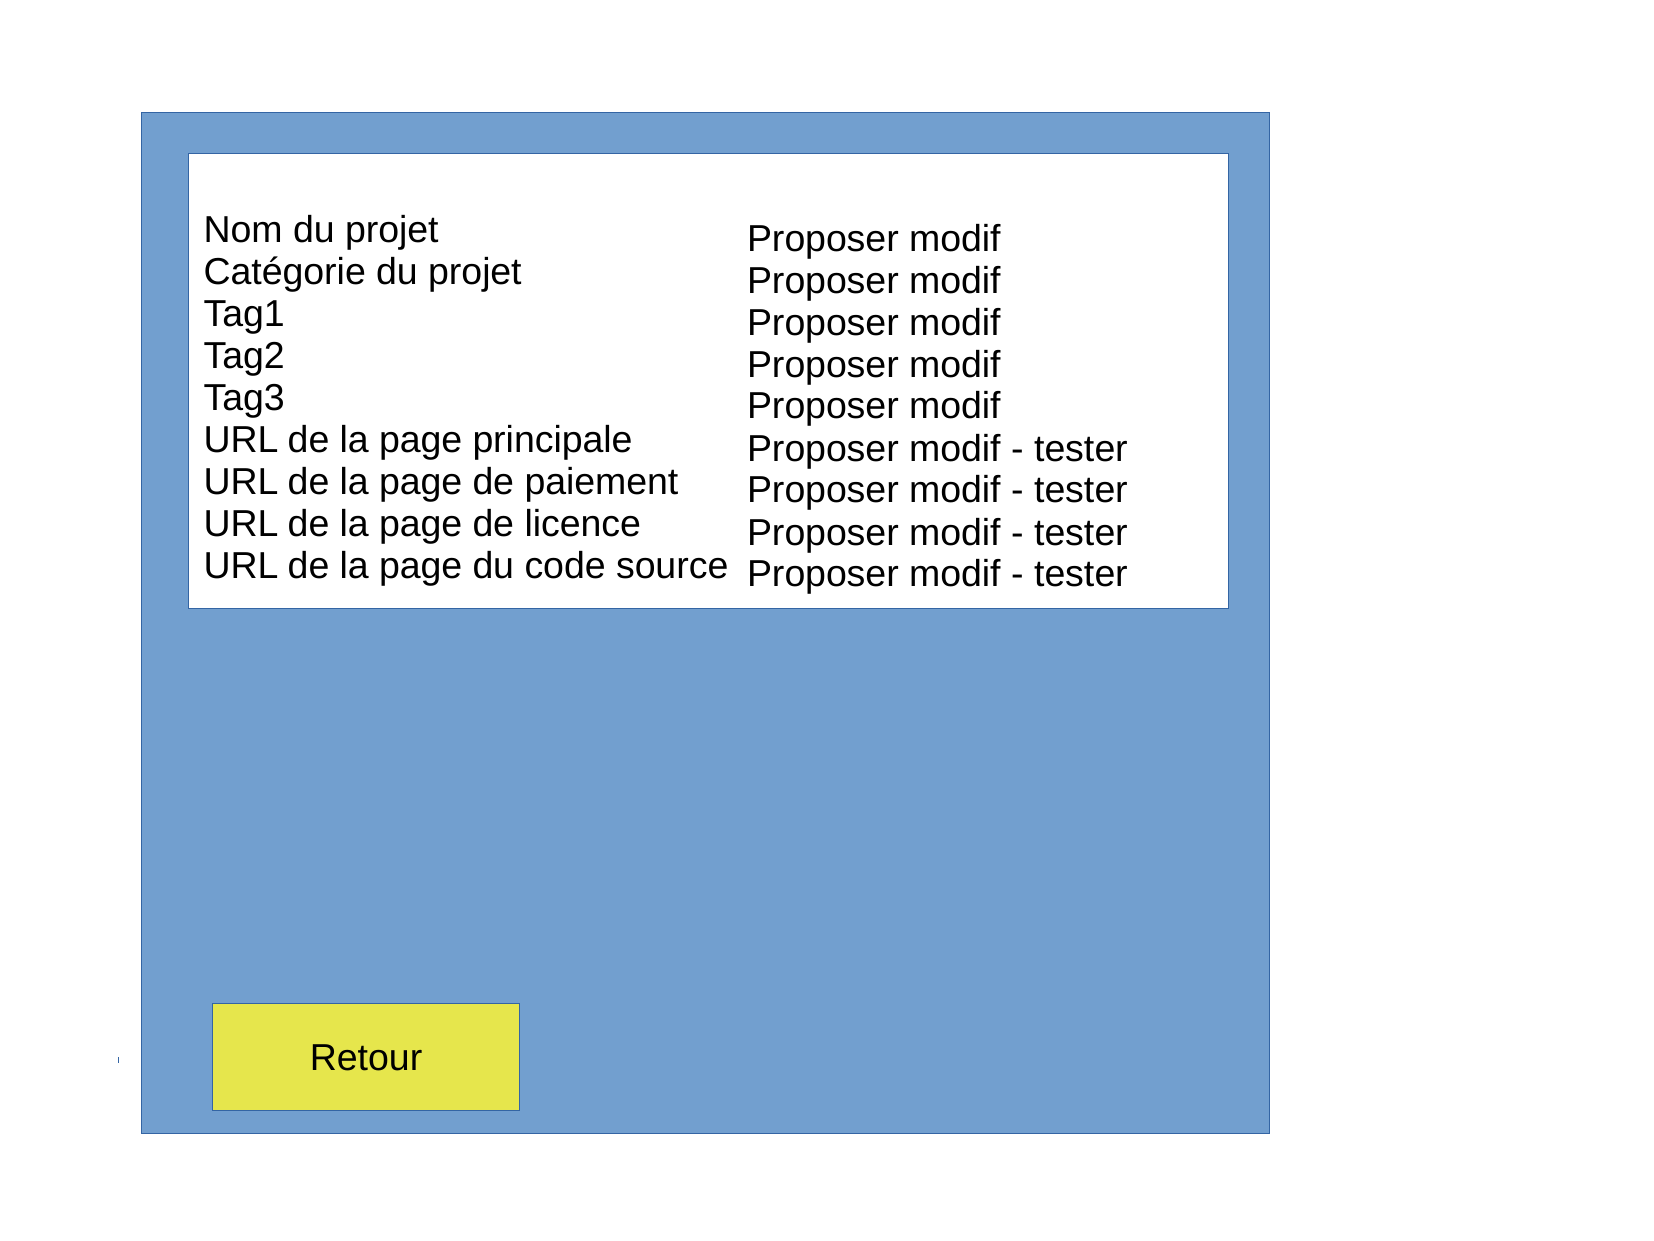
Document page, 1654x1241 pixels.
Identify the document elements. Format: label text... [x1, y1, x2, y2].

text_box Nom du projet Catégorie du projet Tag1 Tag2 Tag3 URL de la page principale URL de la page de paiement URL de la page de licence URL de la page du code source [188, 200, 745, 659]
text_box Proposer modif Proposer modif Proposer modif Proposer modif Proposer modif Proposer modif - tester Proposer modif - tester Proposer modif - tester Proposer modif - tester [732, 209, 1229, 668]
text_box [141, 112, 1270, 1134]
text_box Retour [212, 1003, 520, 1111]
